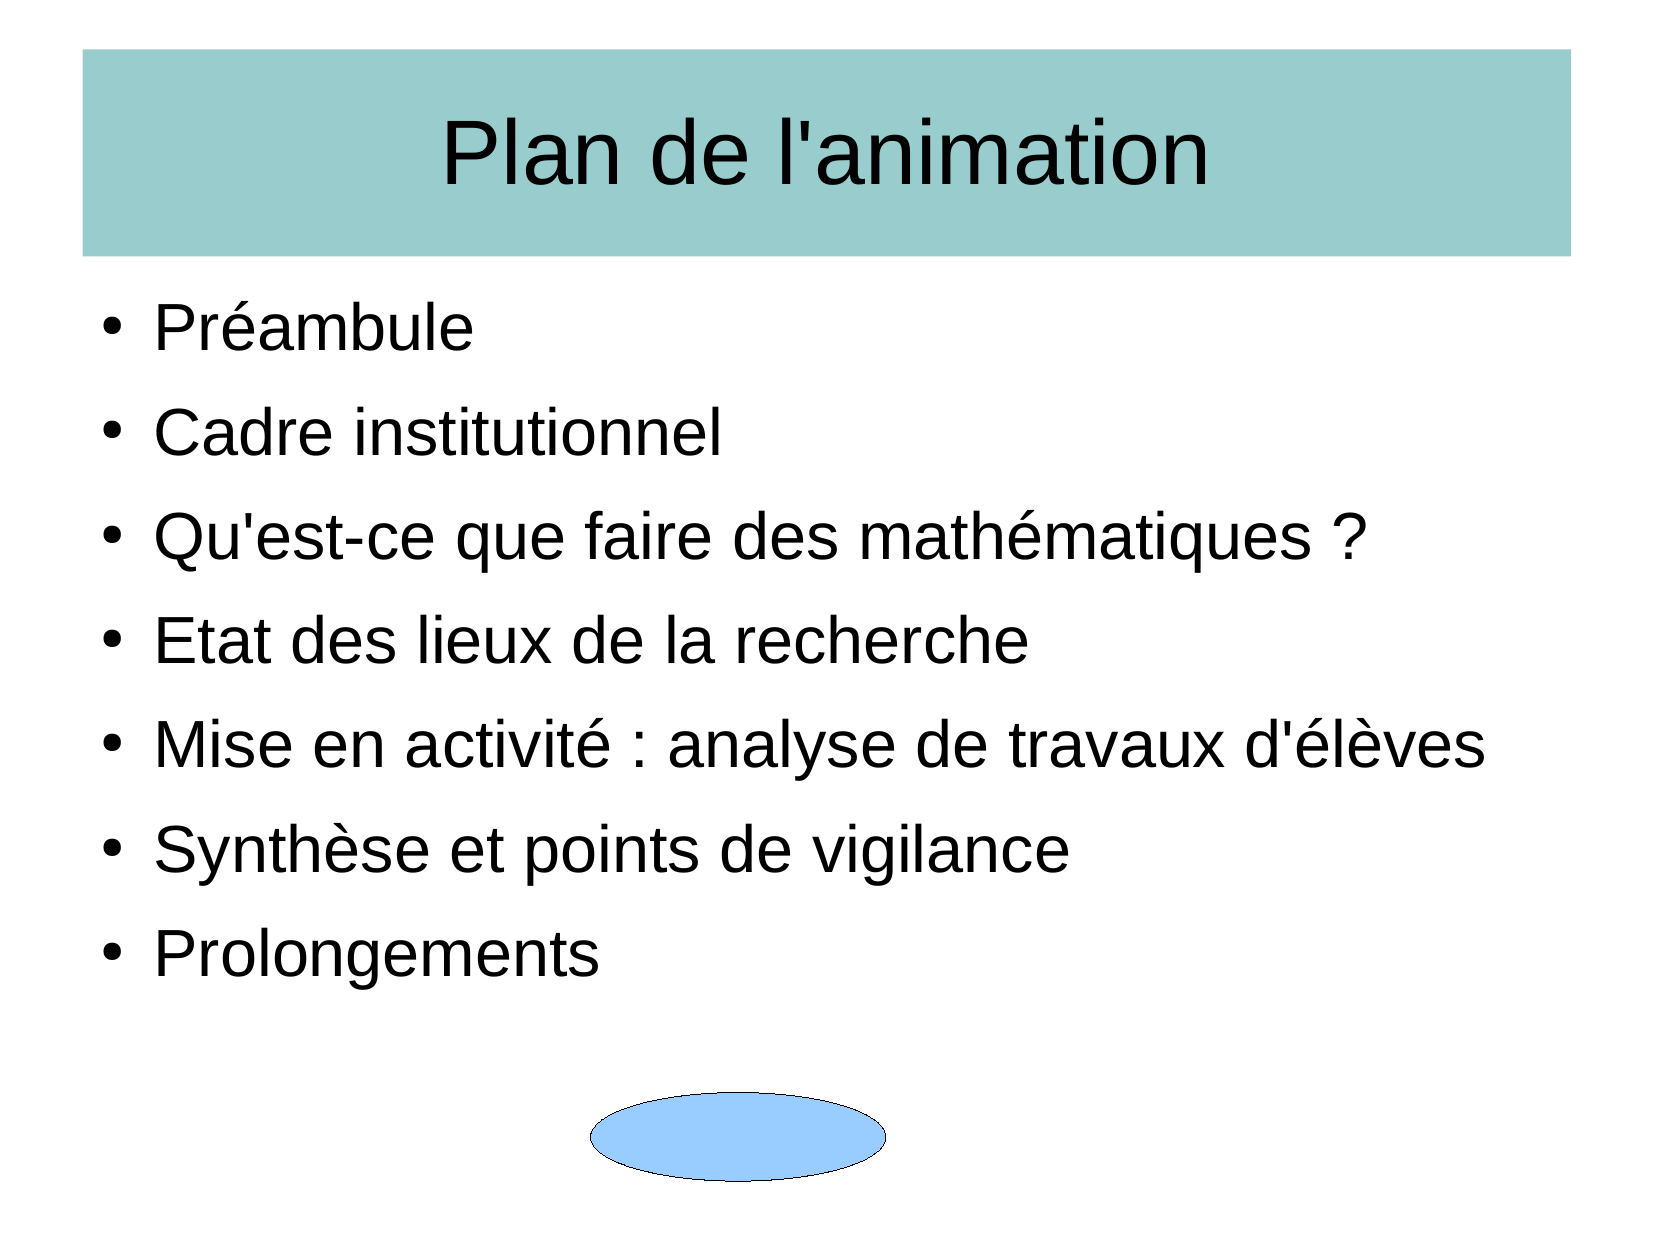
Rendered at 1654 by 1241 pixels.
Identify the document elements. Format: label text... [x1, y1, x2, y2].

title Plan de l'animation [82, 49, 1571, 257]
text_box [590, 1092, 886, 1182]
list Préambule Cadre institutionnel Qu'est-ce que faire des mathématiques ? Etat des lieux de la recherche Mise en activité : analyse de travaux d'élèves Synthèse et points de vigilance Prolongements [82, 290, 1571, 1010]
